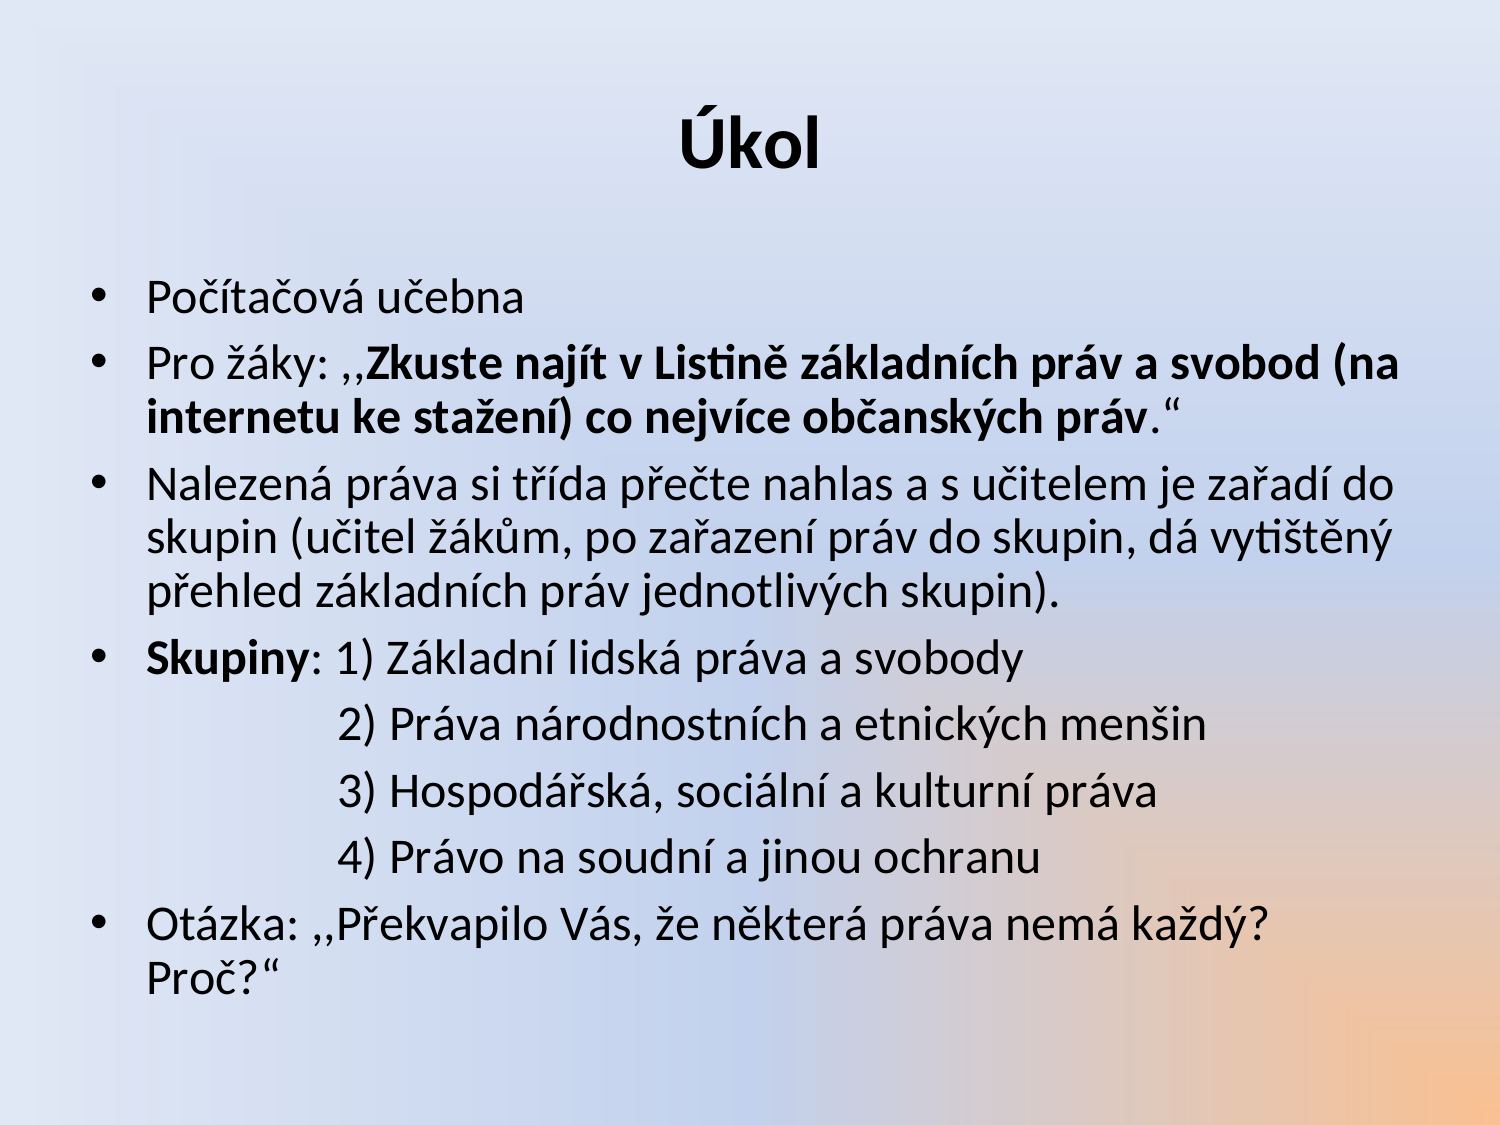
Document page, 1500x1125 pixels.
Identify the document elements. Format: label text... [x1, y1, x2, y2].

title Úkol [75, 45, 1426, 233]
list Počítačová učebna Pro žáky: ,,Zkuste najít v Listině základních práv a svobod (na internetu ke stažení) co nejvíce občanských práv.“ Nalezená práva si třída přečte nahlas a s učitelem je zařadí do skupin (učitel žákům, po zařazení práv do skupin, dá vytištěný přehled základních práv jednotlivých skupin). Skupiny: 1) Základní lidská práva a svobody 2) Práva národnostních a etnických menšin 3) Hospodářská, sociální a kulturní práva 4) Právo na soudní a jinou ochranu Otázka: ,,Překvapilo Vás, že některá práva nemá každý? Proč?“ [75, 262, 1426, 1013]
picture [0, 0, 1500, 1125]
